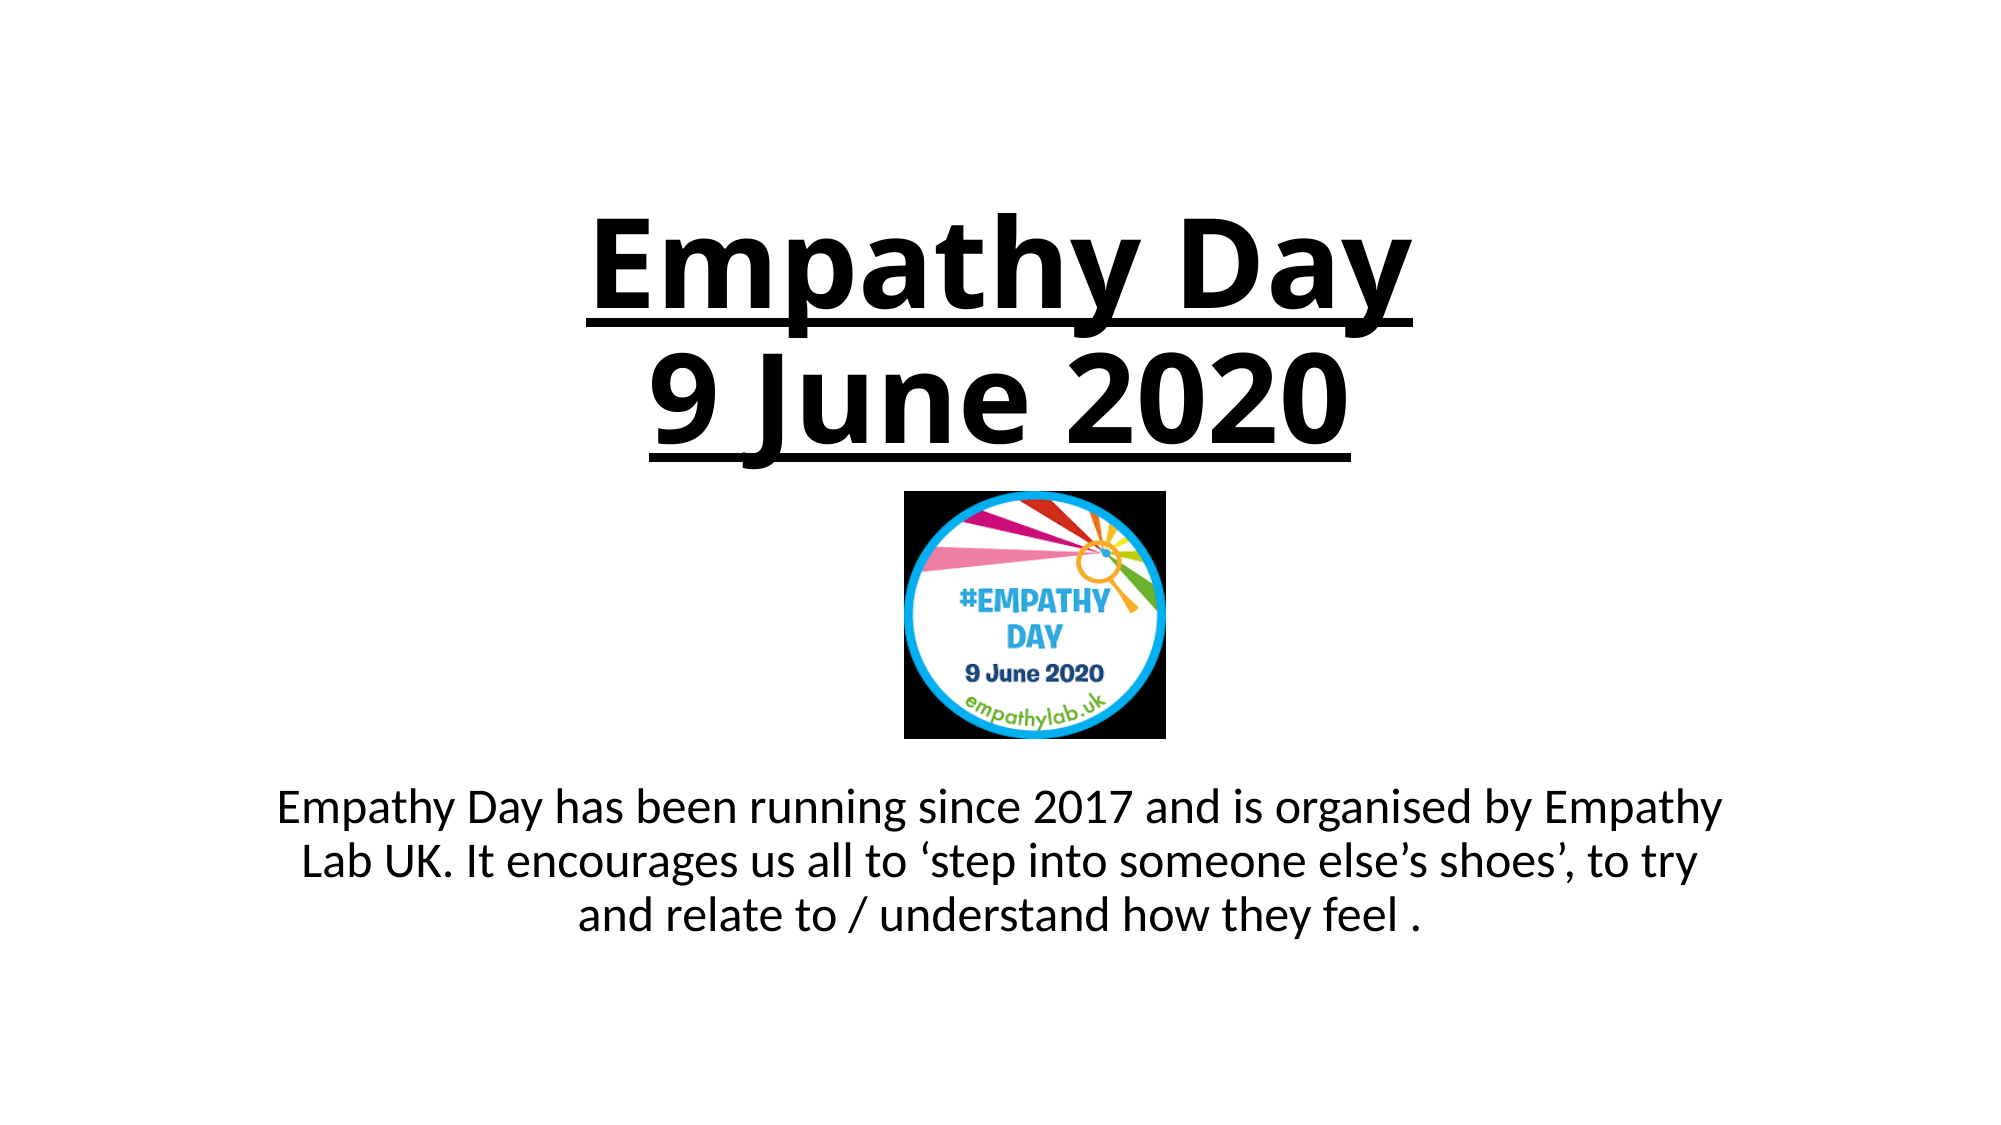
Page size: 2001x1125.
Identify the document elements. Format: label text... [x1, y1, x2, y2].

picture [1059, 638, 1166, 739]
title Empathy Day 9 June 2020 [249, 184, 1750, 479]
picture [913, 499, 1157, 731]
subtitle Empathy Day has been running since 2017 and is organised by Empathy Lab UK. It encourages us all to ‘step into someone else’s shoes’, to try and relate to / understand how they feel . [249, 773, 1750, 979]
picture [904, 638, 1010, 739]
picture [904, 491, 1011, 592]
picture [1059, 491, 1166, 592]
